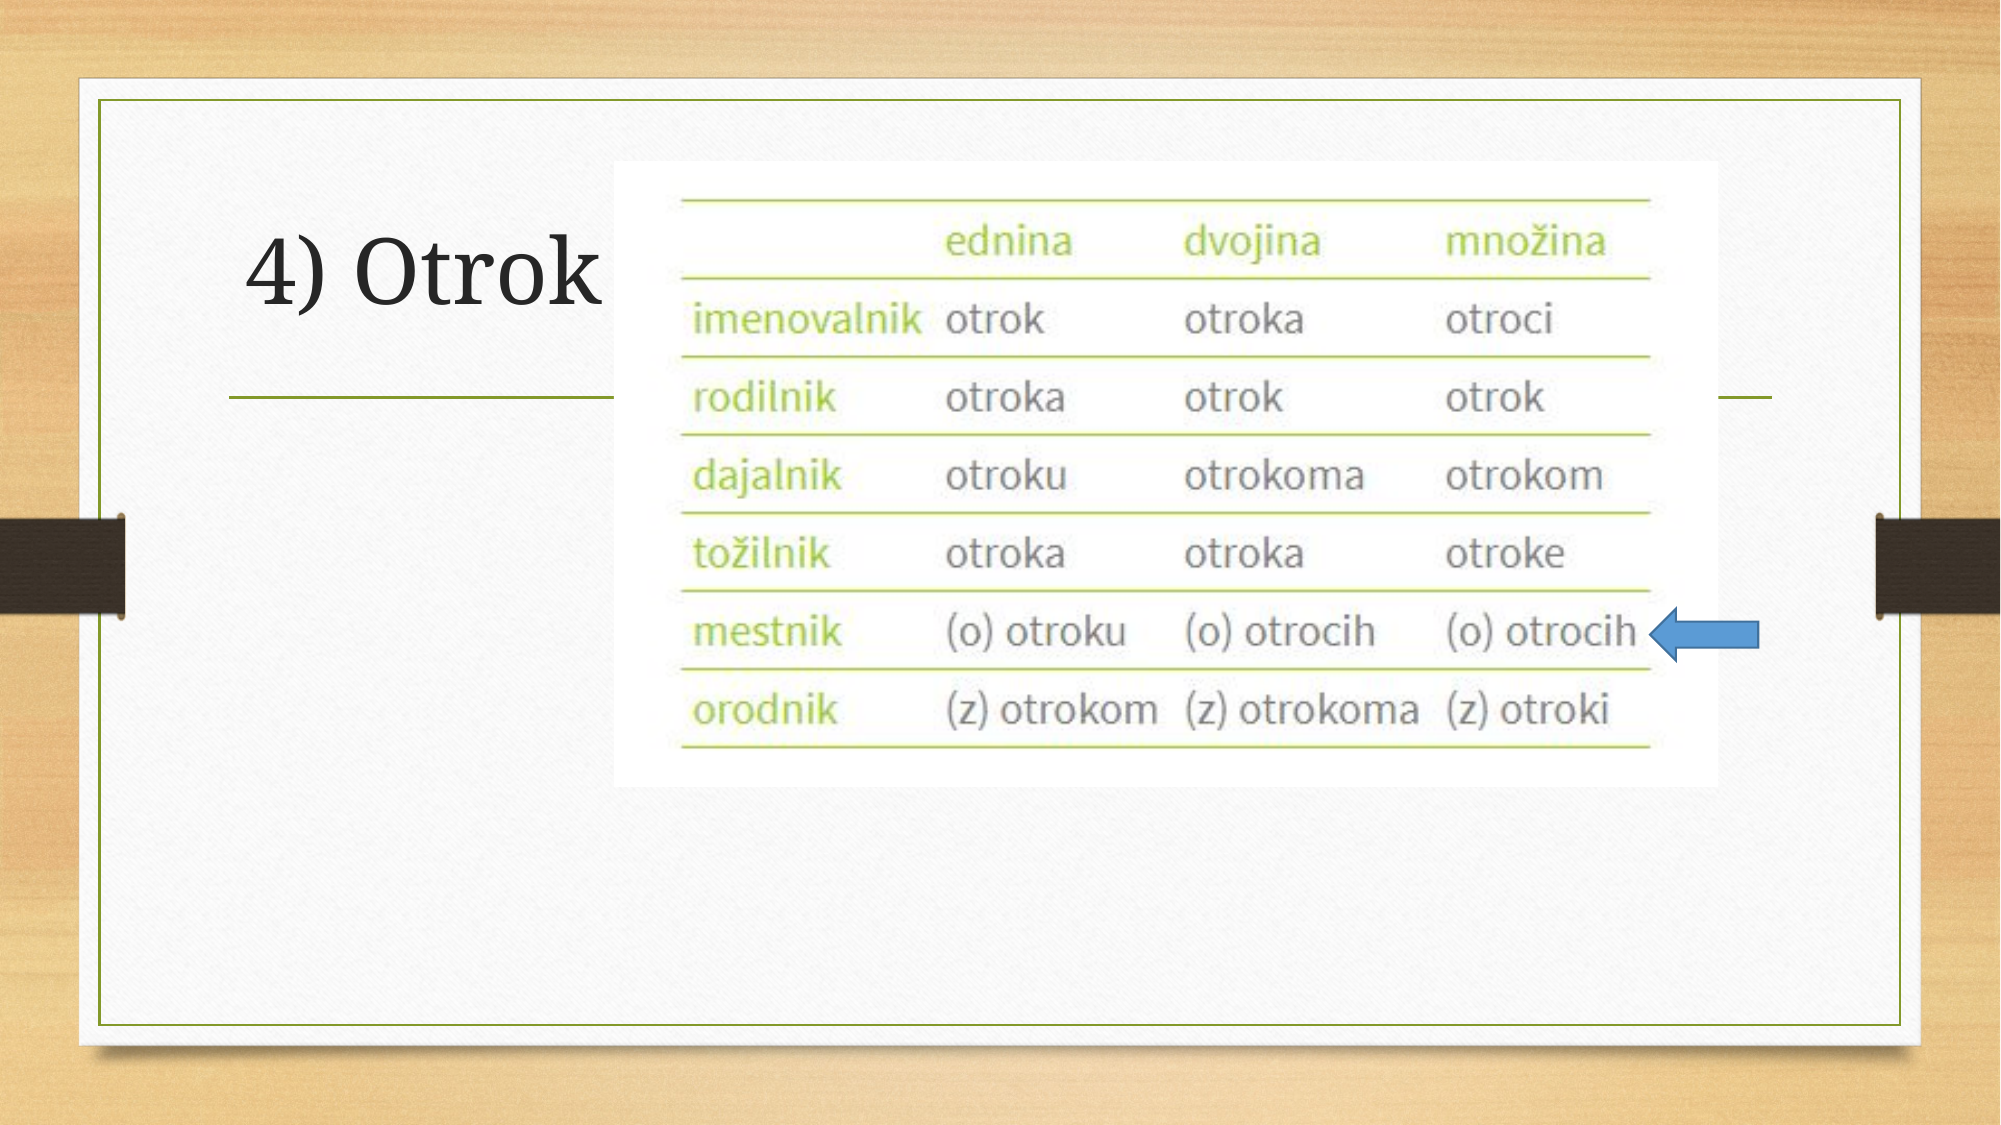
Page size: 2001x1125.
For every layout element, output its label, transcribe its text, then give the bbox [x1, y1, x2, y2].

picture [613, 161, 1719, 787]
title 4) Otrok [212, 161, 613, 376]
text_box [1650, 608, 1759, 661]
